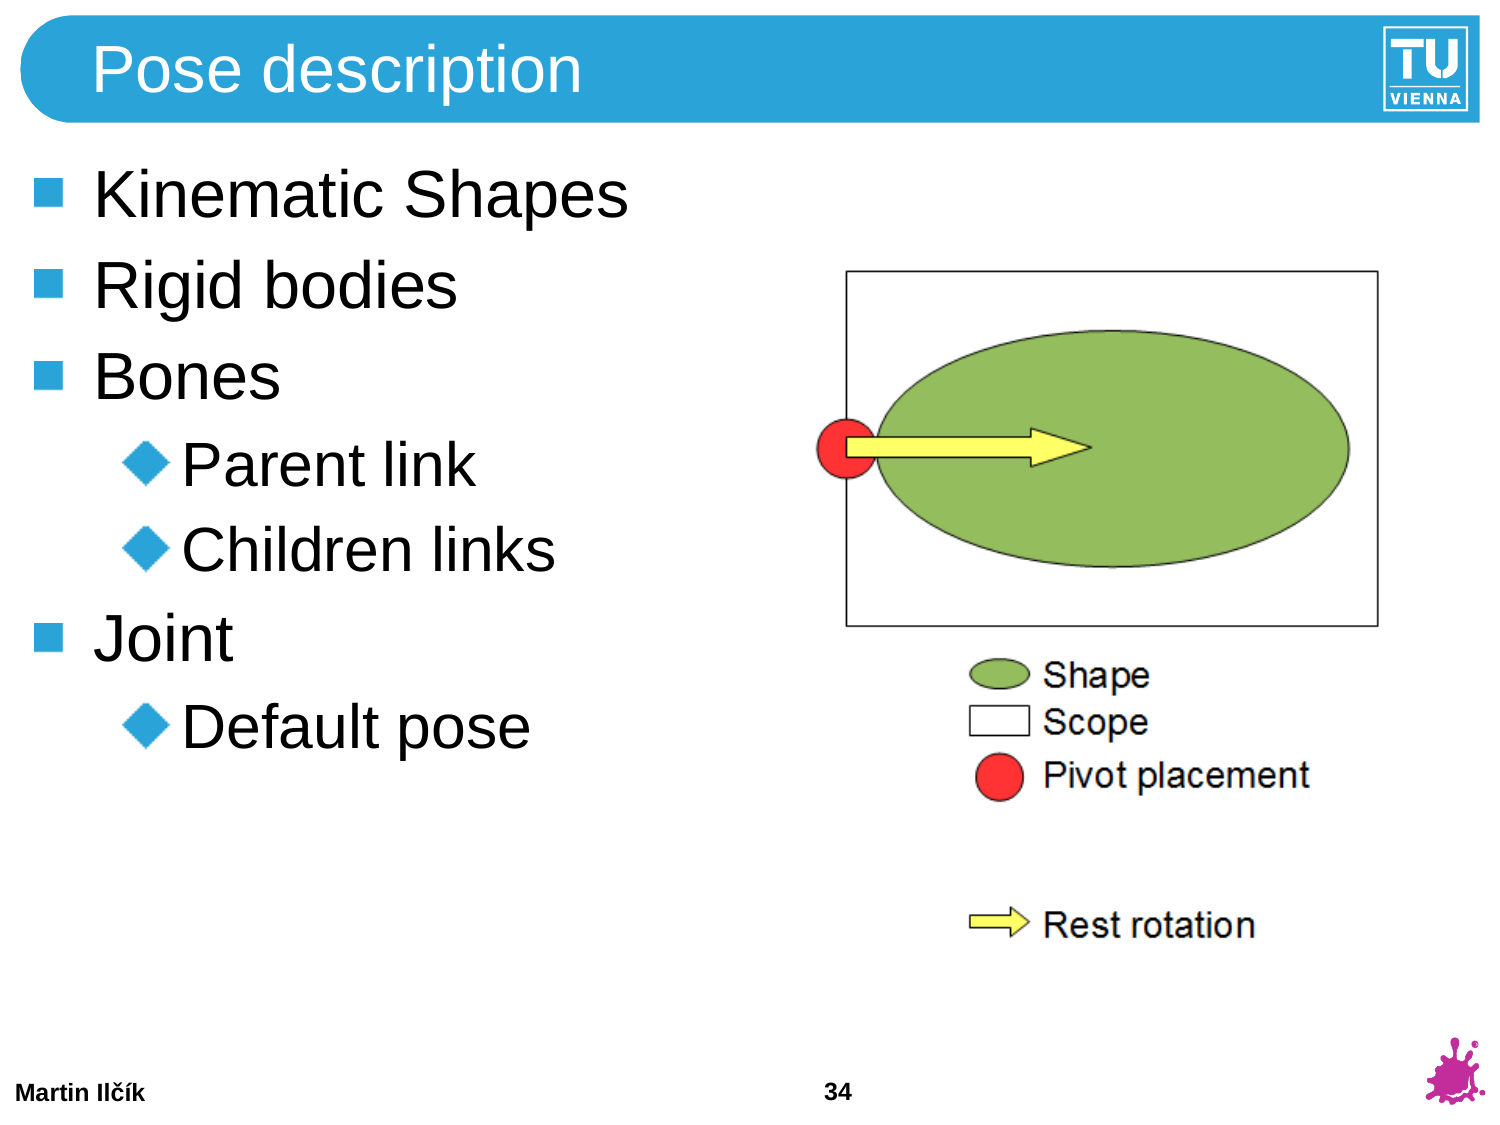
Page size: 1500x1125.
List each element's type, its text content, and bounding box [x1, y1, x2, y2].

text_box Martin Ilčík [0, 1068, 617, 1117]
list Kinematic Shapes Rigid bodies Bones Parent link Children links Joint Default pose [19, 148, 1481, 1047]
text_box 44 [749, 1067, 927, 1117]
title Pose description [76, 7, 1350, 132]
